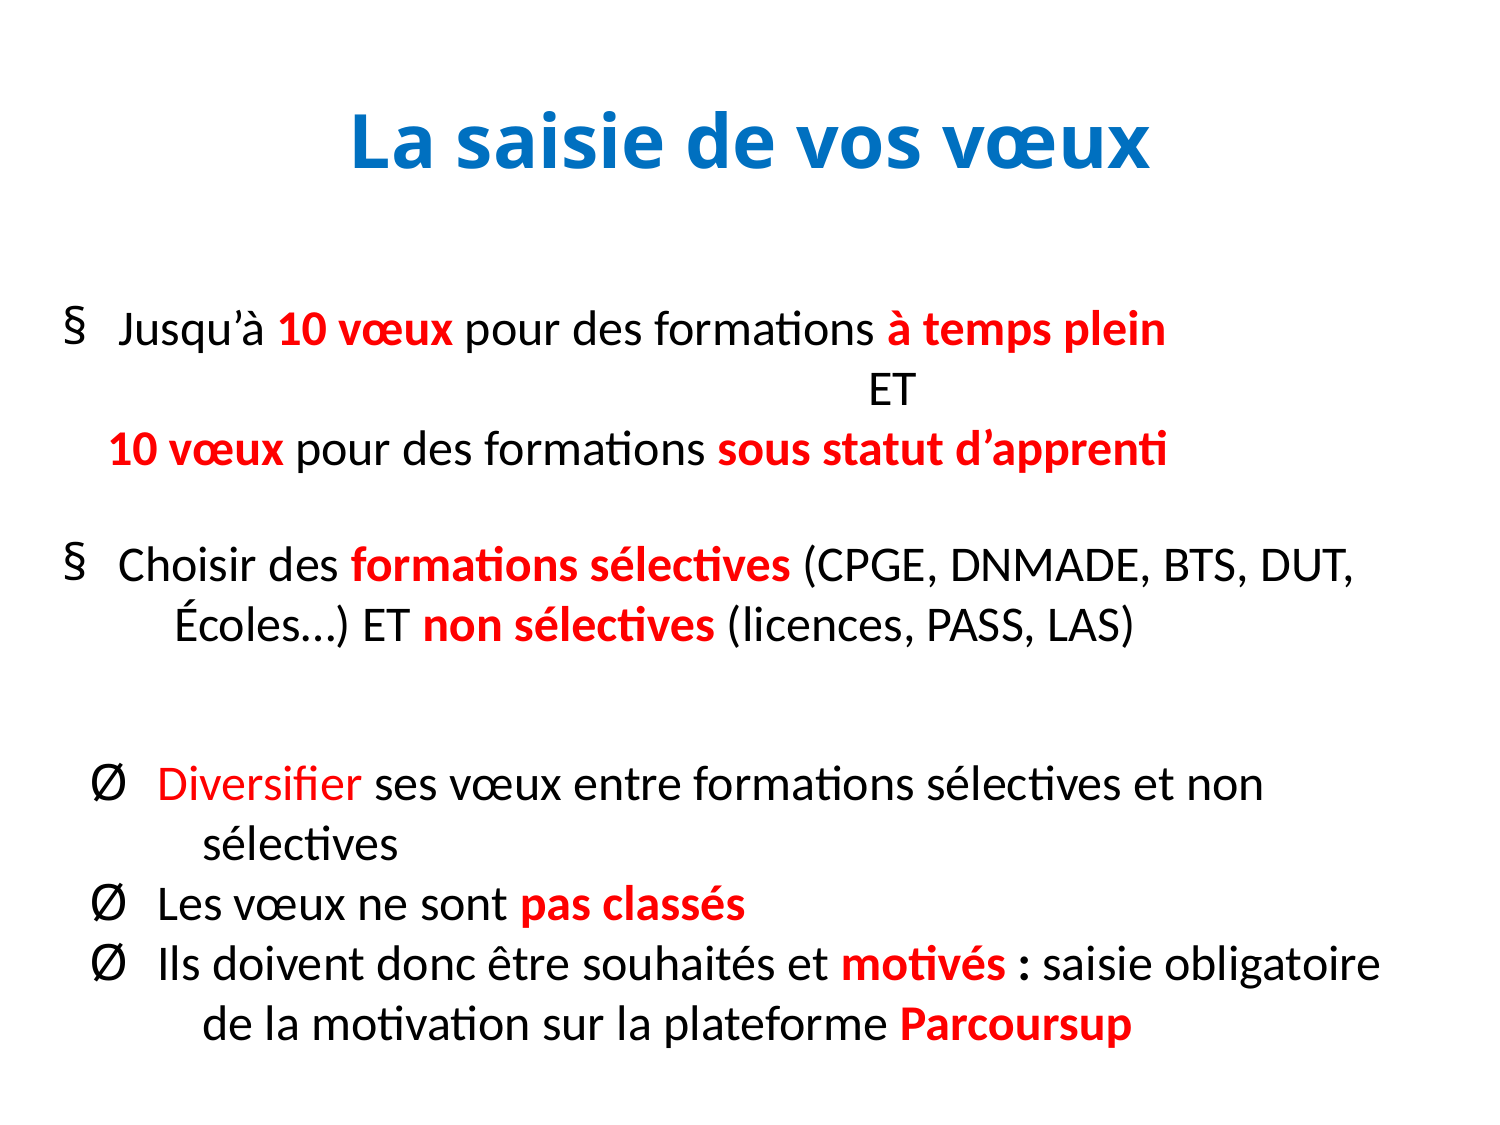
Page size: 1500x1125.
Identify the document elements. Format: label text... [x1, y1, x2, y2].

text_box Diversifier ses vœux entre formations sélectives et non sélectives Les vœux ne sont pas classés Ils doivent donc être souhaités et motivés : saisie obligatoire de la motivation sur la plateforme Parcoursup [75, 742, 1452, 1059]
text_box Choisir des formations sélectives (CPGE, DNMADE, BTS, DUT, Écoles…) ET non sélectives (licences, PASS, LAS) [47, 523, 1455, 660]
text_box Jusqu’à 10 vœux pour des formations à temps plein ET 10 vœux pour des formations sous statut d’apprenti [47, 287, 1483, 484]
title La saisie de vos vœux [75, 45, 1426, 233]
